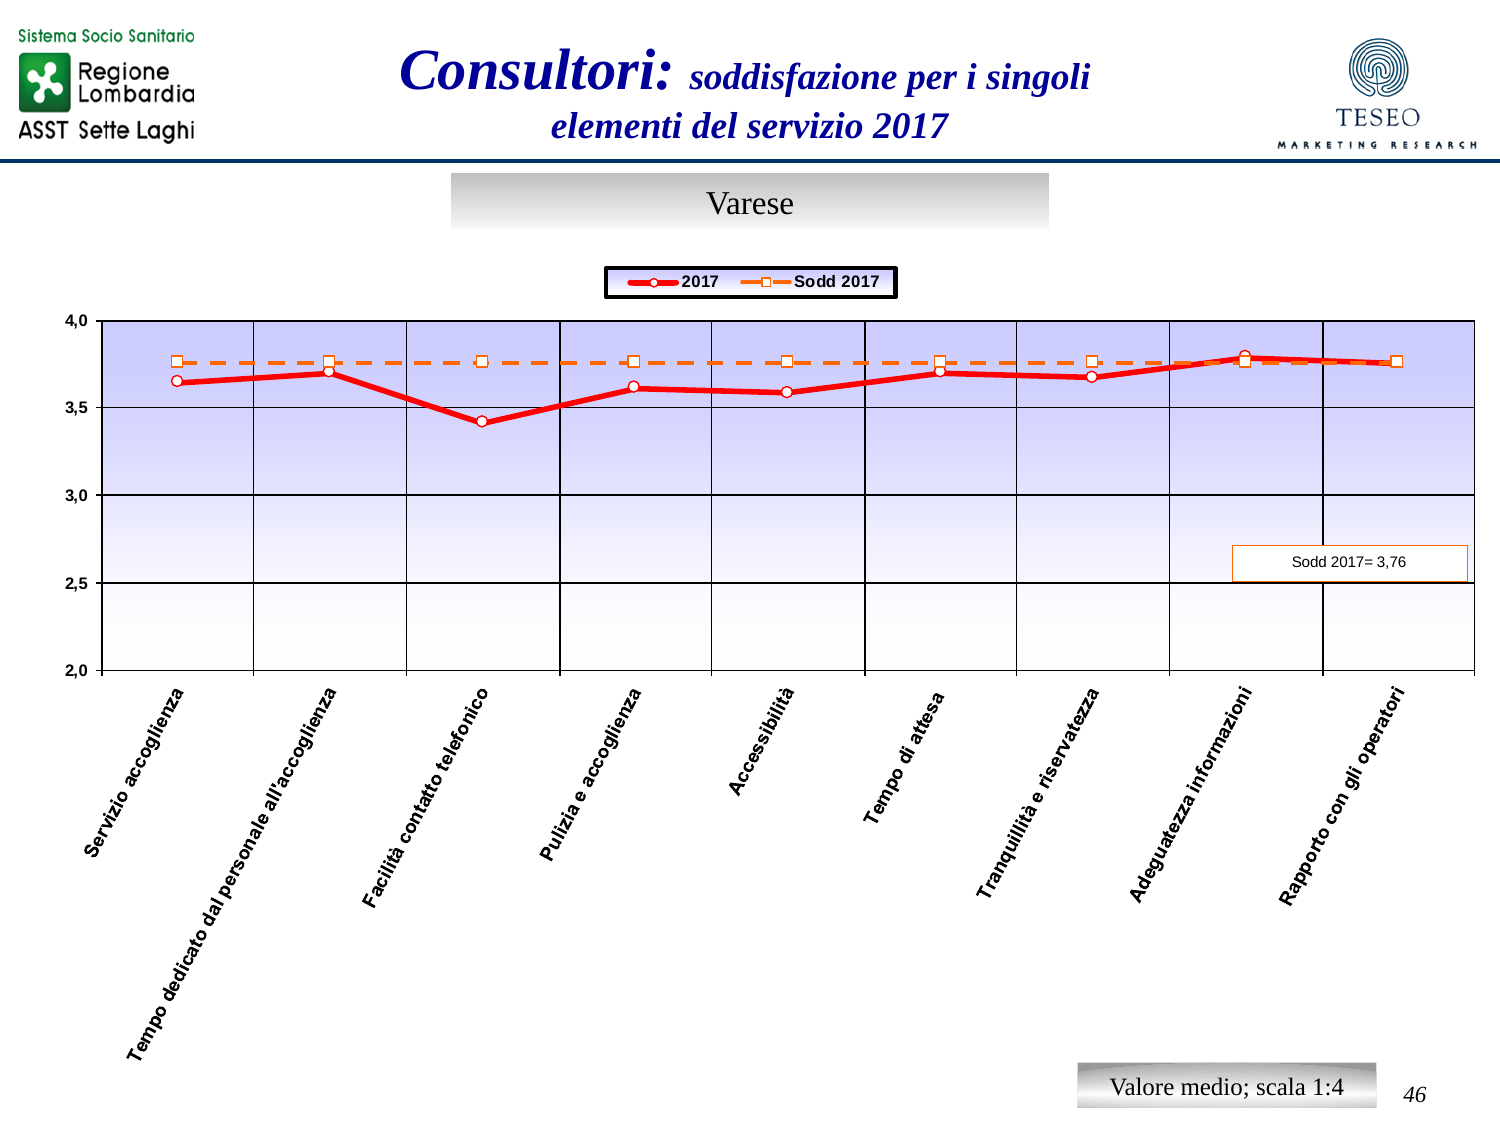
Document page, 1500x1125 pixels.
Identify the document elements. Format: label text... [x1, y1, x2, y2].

text_box Varese [451, 173, 1049, 229]
picture [1294, 30, 1481, 149]
text_box Consultori: soddisfazione per i singoli elementi del servizio 2017 [206, 25, 1294, 151]
picture [19, 26, 194, 148]
picture [21, 256, 1479, 1086]
text_box Valore medio; scala 1:4 [1077, 1062, 1377, 1108]
